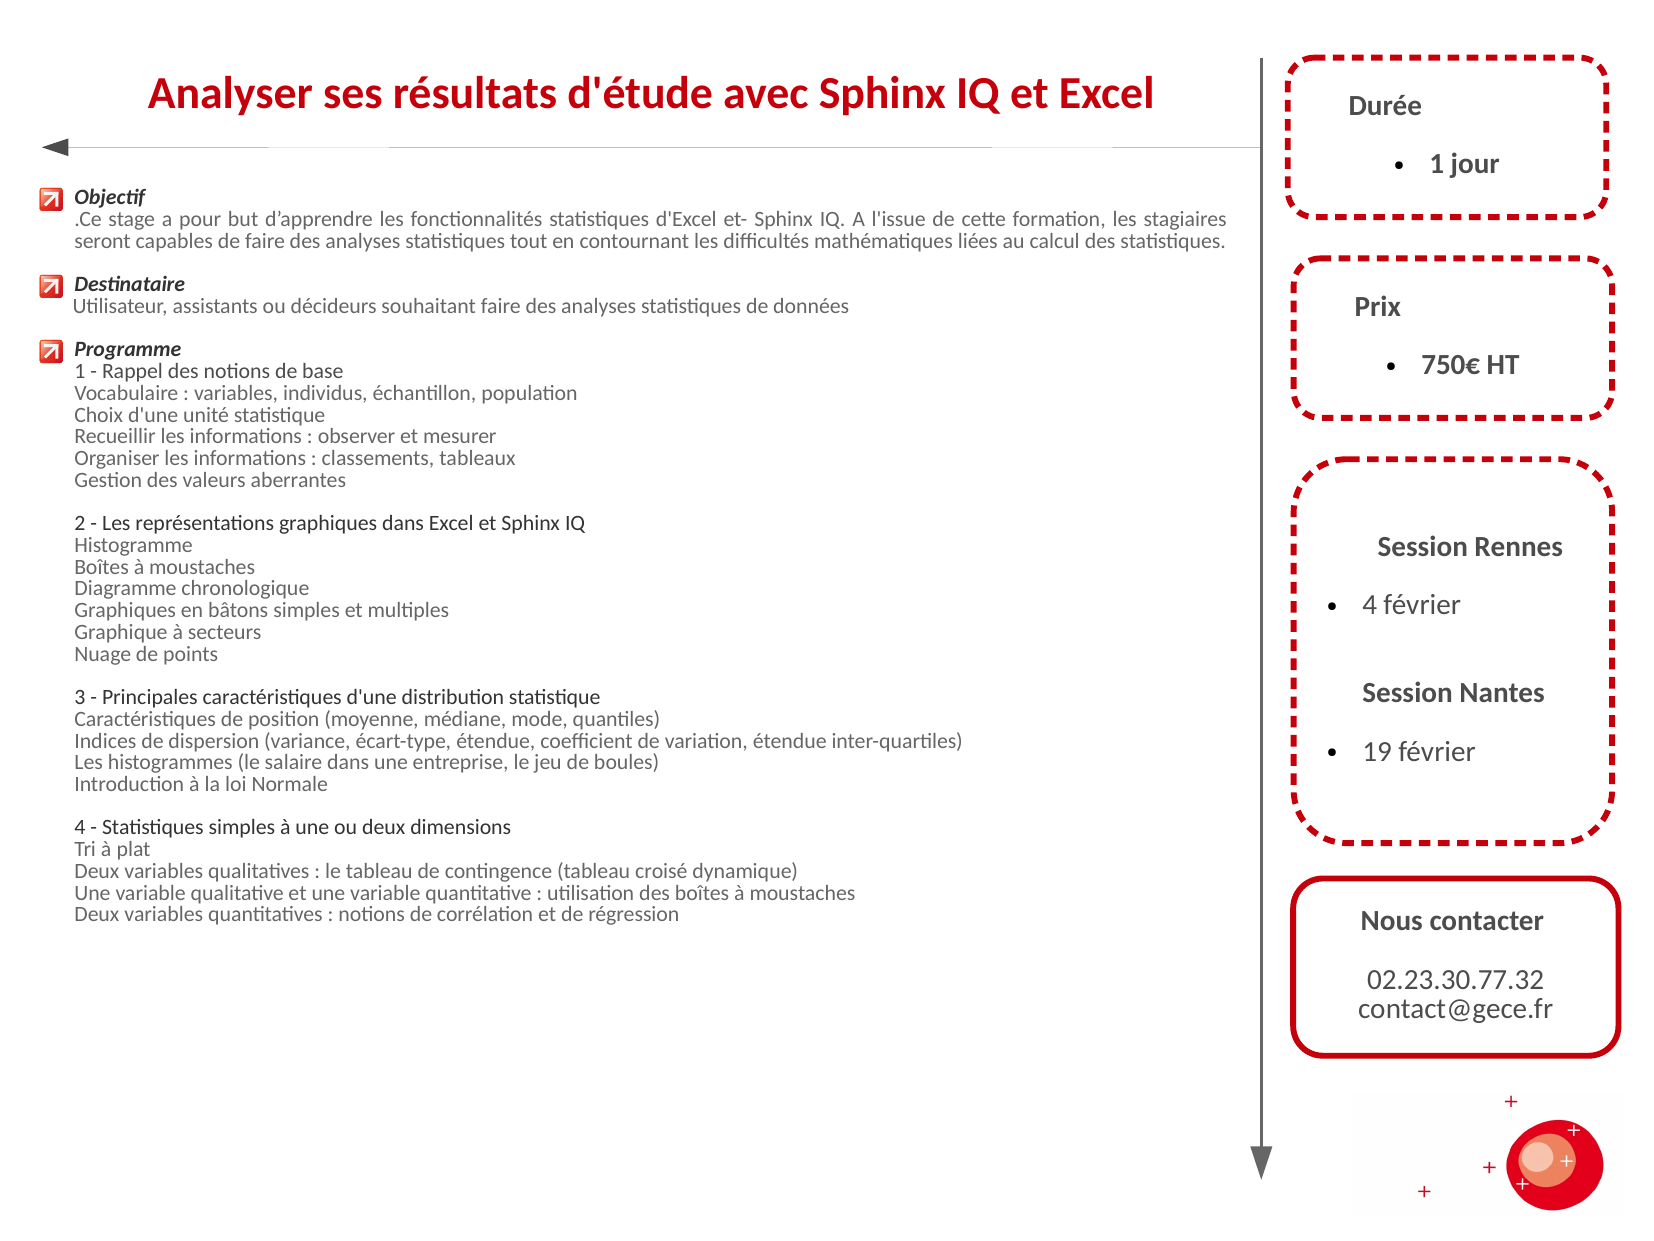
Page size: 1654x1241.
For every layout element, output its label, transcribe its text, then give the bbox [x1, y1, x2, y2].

text_box Nous contacter 02.23.30.77.32 contact@gece.fr [1293, 878, 1619, 1056]
picture [1352, 1091, 1625, 1216]
table_header Analyser ses résultats d'étude avec Sphinx IQ et Excel [69, 148, 1260, 157]
text_box Durée 1 jour [1287, 57, 1607, 218]
text_box Session Rennes 4 février Session Nantes 19 février [1293, 459, 1613, 844]
table_header Objectif .Ce stage a pour but d’apprendre les fonctionnalités statistiques d'Excel et- Sphinx IQ. A l'issue de cette formation, les stagiaires seront capables de faire des analyses statistiques tout en contournant les difficultés mathématiques liées au calcul des statistiques. Destinataire Utilisateur, assistants ou décideurs souhaitant faire des analyses statistiques de données Programme 1 - Rappel des notions de base Vocabulaire : variables, individus, échantillon, population Choix d'une unité statistique Recueillir les informations : observer et mesurer Organiser les informations : classements, tableaux Gestion des valeurs aberrantes 2 - Les représentations graphiques dans Excel et Sphinx IQ Histogramme Boîtes à moustaches Diagramme chronologique Graphiques en bâtons simples et multiples Graphique à secteurs Nuage de points 3 - Principales caractéristiques d'une distribution statistique Caractéristiques de position (moyenne, médiane, mode, quantiles) Indices de dispersion (variance, écart-type, étendue, coefficient de variation, étendue inter-quartiles) Les histogrammes (le salaire dans une entreprise, le jeu de boules) Introduction à la loi Normale 4 - Statistiques simples à une ou deux dimensions Tri à plat Deux variables qualitatives : le tableau de contingence (tableau croisé dynamique) Une variable qualitative et une variable quantitative : utilisation des boîtes à moustaches Deux variables quantitatives : notions de corrélation et de régression [24, 156, 1243, 1223]
table_header Analyser ses résultats d'étude avec Sphinx IQ et Excel [42, 38, 1261, 147]
text_box Prix 750€ HT [1293, 258, 1613, 418]
